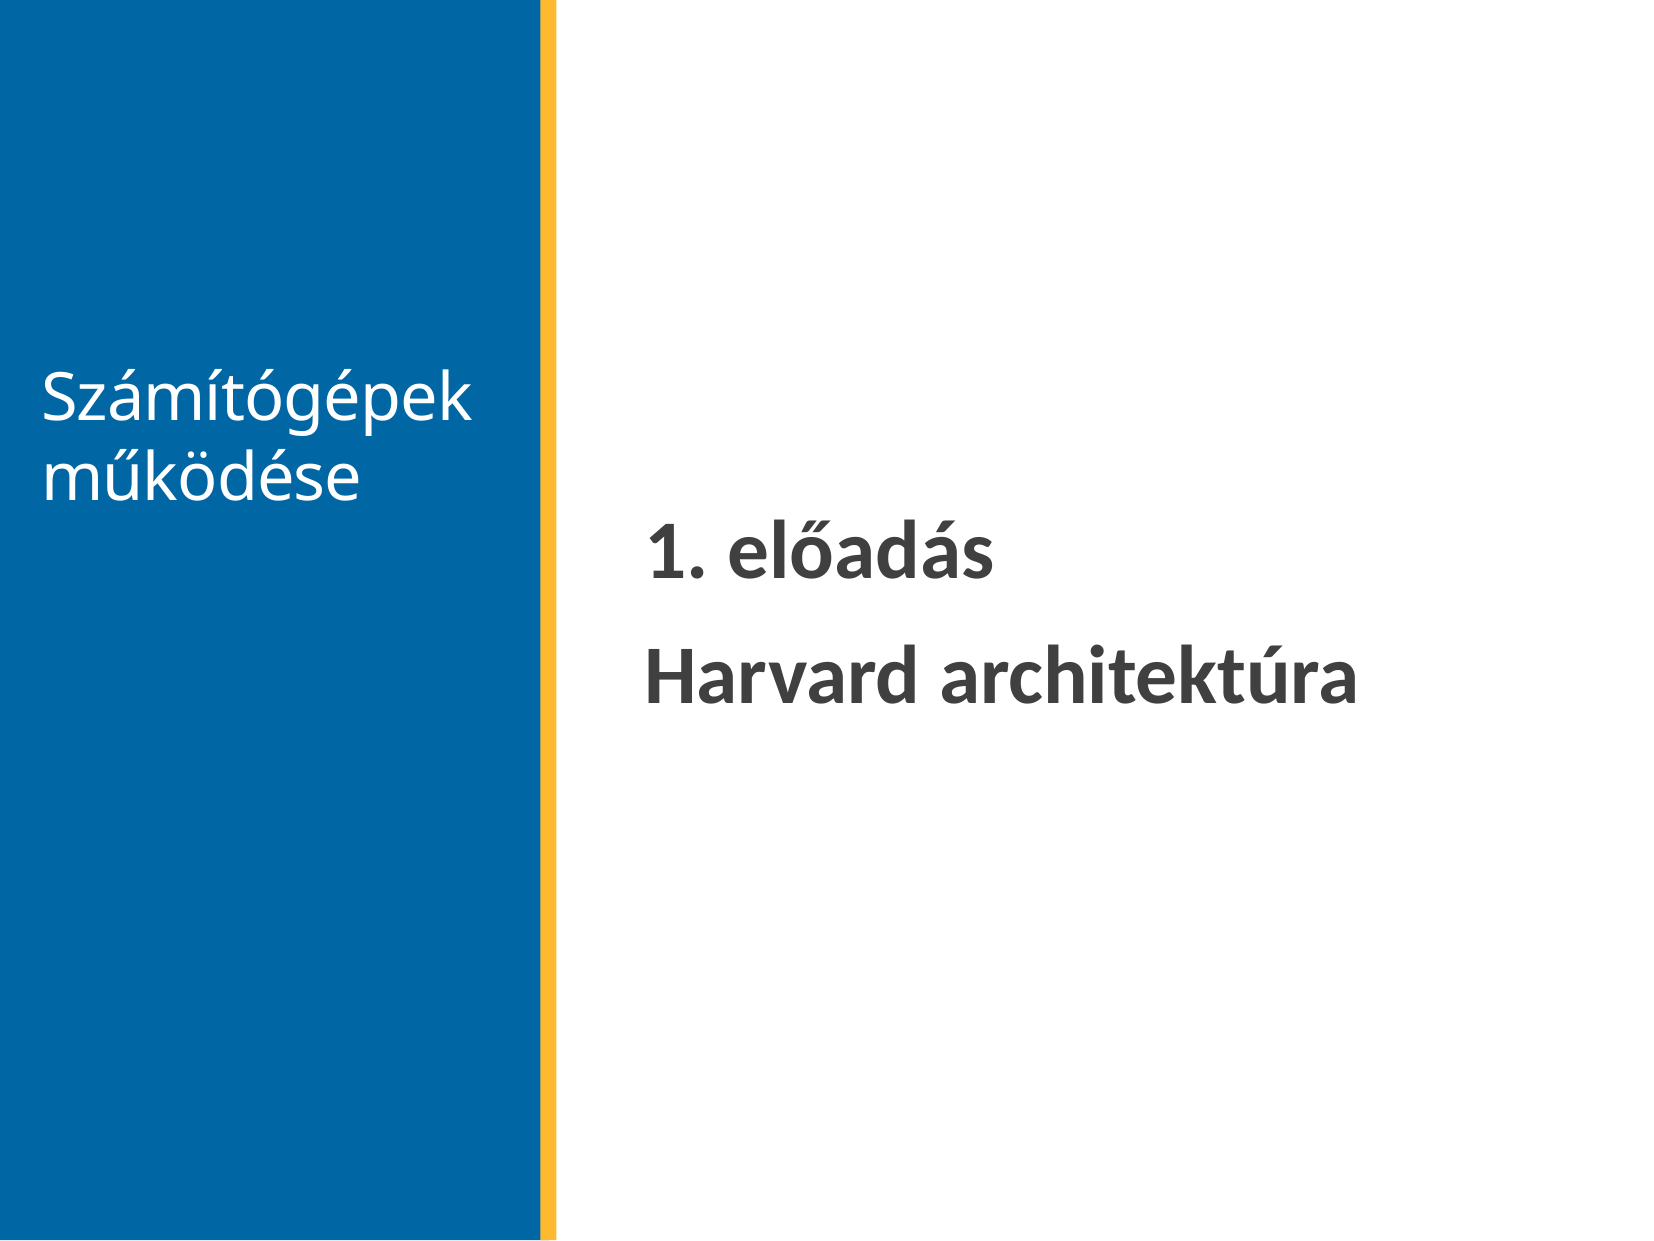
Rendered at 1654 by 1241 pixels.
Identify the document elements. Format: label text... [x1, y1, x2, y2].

title Számítógépek működése [25, 107, 497, 521]
list 1. előadás Harvard architektúra [625, 132, 1532, 1084]
